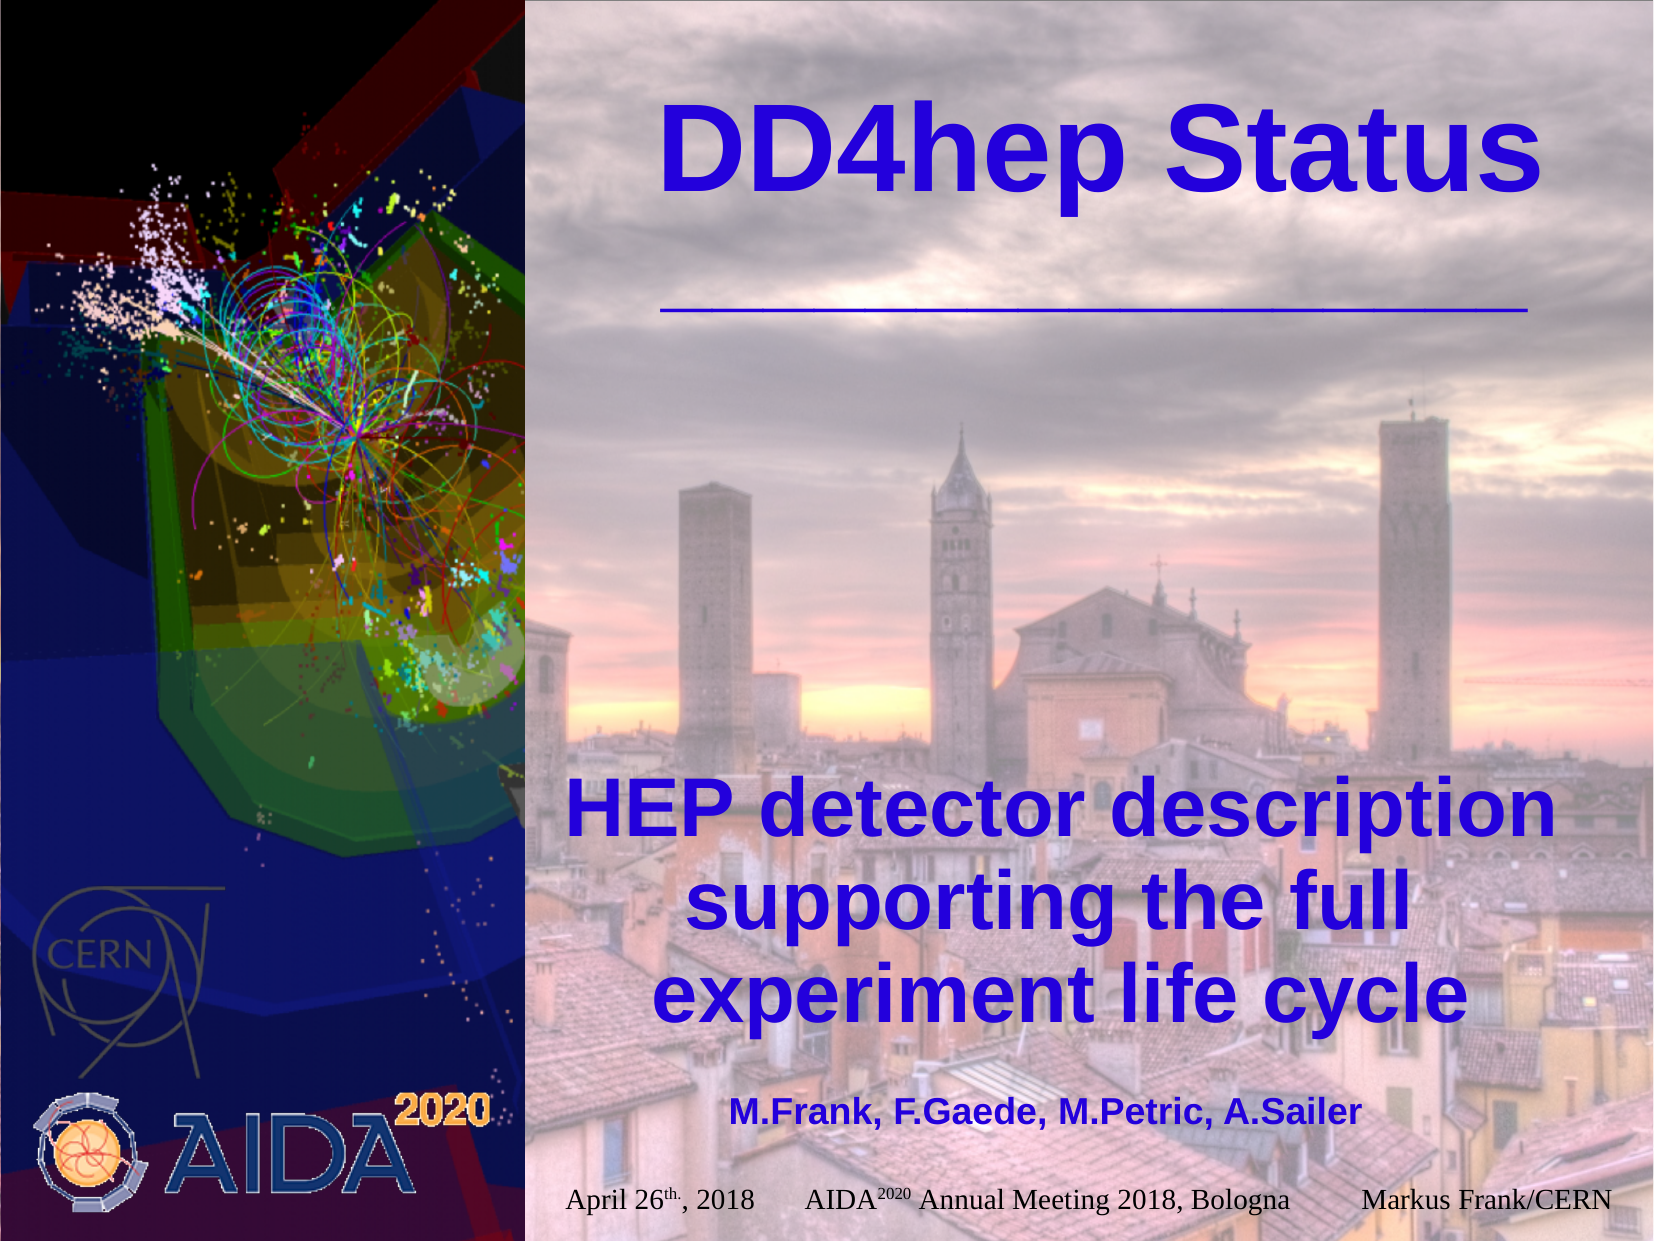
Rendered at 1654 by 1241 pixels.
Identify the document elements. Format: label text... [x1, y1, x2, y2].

text_box April 26th., 2018 [514, 1183, 754, 1241]
text_box AIDA2020 Annual Meeting 2018, Bologna Markus Frank/CERN [754, 1183, 1620, 1241]
picture [0, 0, 525, 1241]
text_box [525, 0, 1653, 1241]
text_box M.Frank, F.Gaede, M.Petric, A.Sailer [714, 1082, 1378, 1140]
title DD4hep Status _________________ [525, 59, 1554, 109]
subtitle HEP detector description supporting the full experiment life cycle [525, 109, 1651, 1041]
